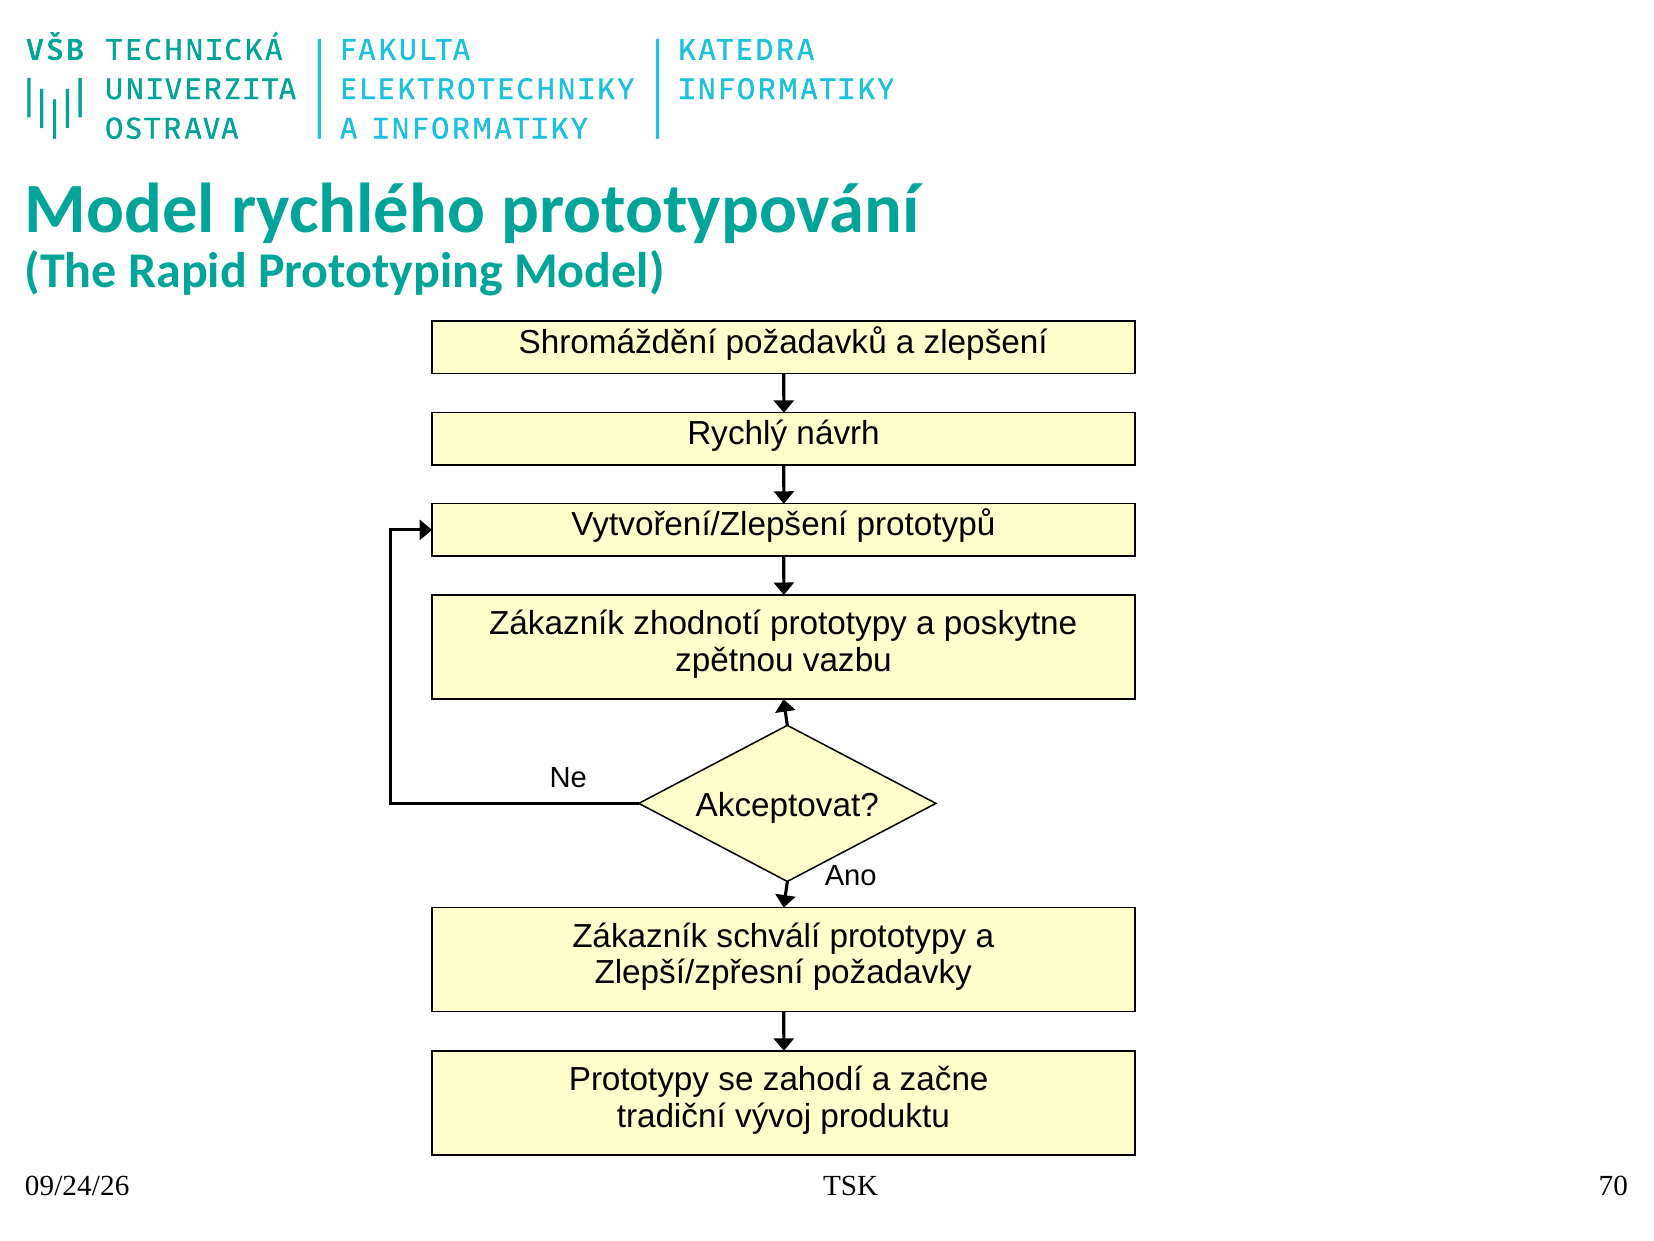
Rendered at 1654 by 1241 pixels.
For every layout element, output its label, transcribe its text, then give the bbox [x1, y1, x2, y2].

text_box Prototypy se zahodí a začne tradiční vývoj produktu [432, 1050, 1136, 1156]
title Model rychlého prototypování (The Rapid Prototyping Model) [24, 169, 1629, 300]
text_box Rychlý návrh [432, 412, 1136, 465]
text_box Ne [534, 751, 715, 802]
text_box Zákazník zhodnotí prototypy a poskytne zpětnou vazbu [432, 594, 1136, 700]
picture [26, 31, 894, 139]
text_box Shromáždění požadavků a zlepšení [432, 321, 1136, 374]
text_box Zákazník schválí prototypy a Zlepší/zpřesní požadavky [432, 907, 1136, 1012]
text_box Akceptovat? [639, 726, 936, 881]
text_box Ano [810, 848, 1005, 899]
text_box Vytvoření/Zlepšení prototypů [432, 503, 1136, 556]
